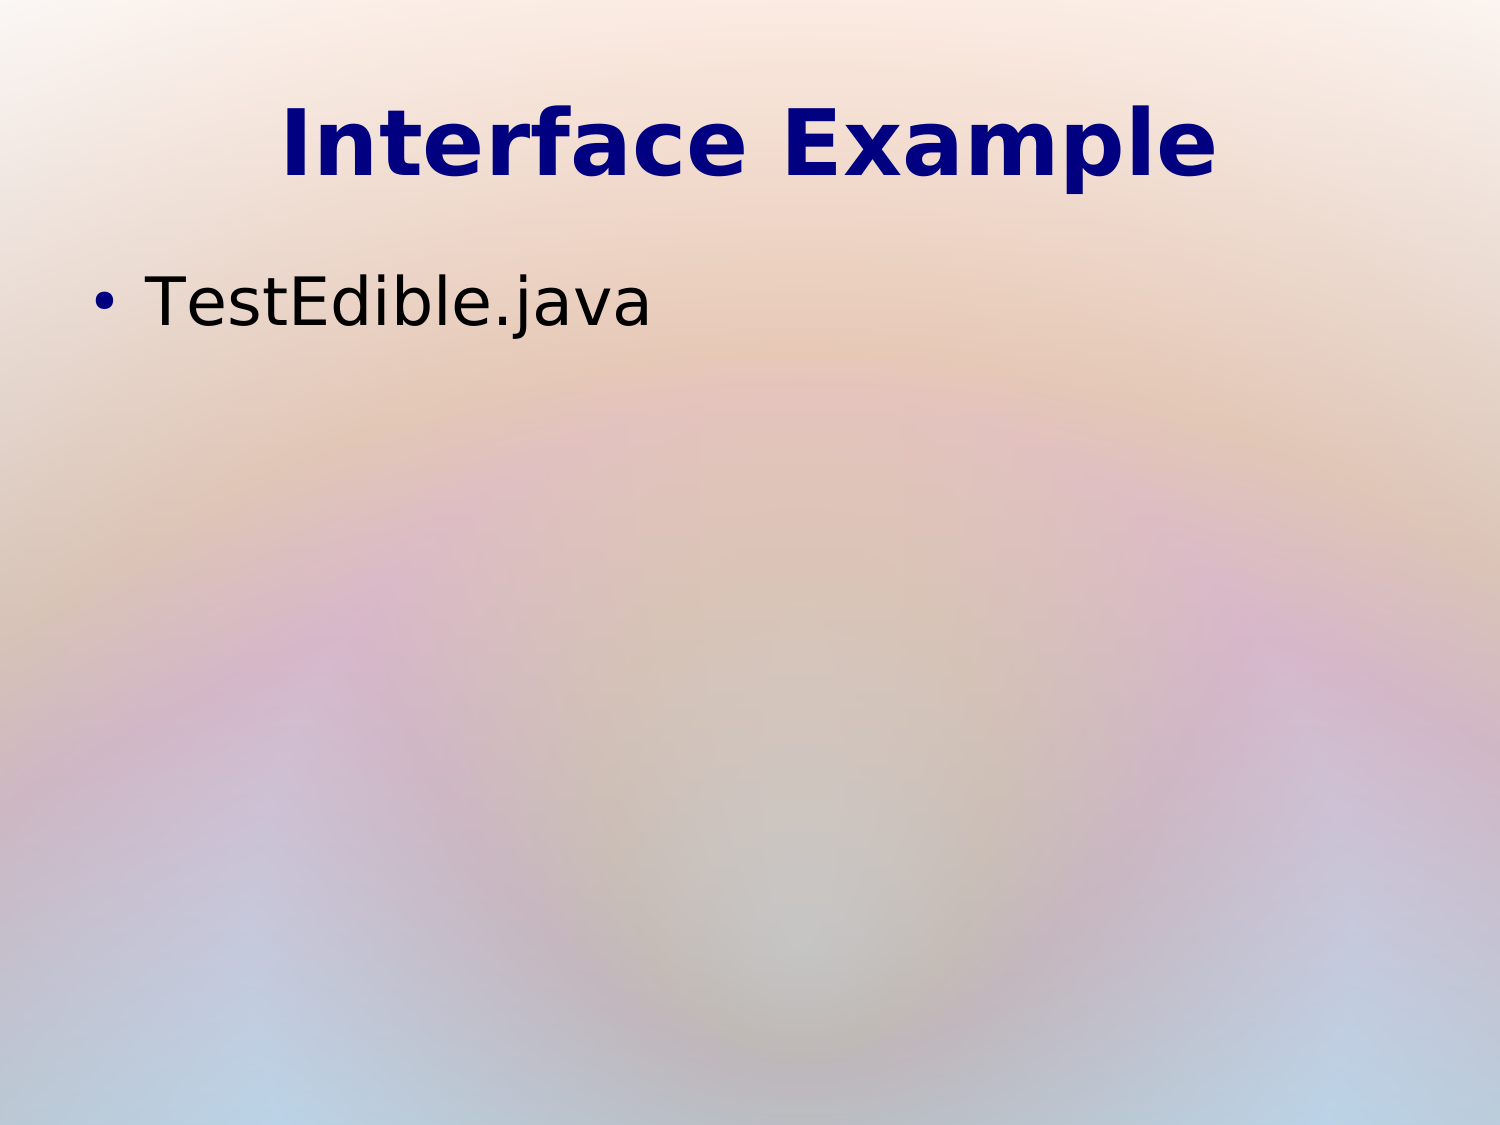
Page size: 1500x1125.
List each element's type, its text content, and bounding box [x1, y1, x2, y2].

picture [0, 0, 1500, 1125]
list TestEdible.java [75, 263, 1425, 923]
title Interface Example [75, 57, 1425, 231]
